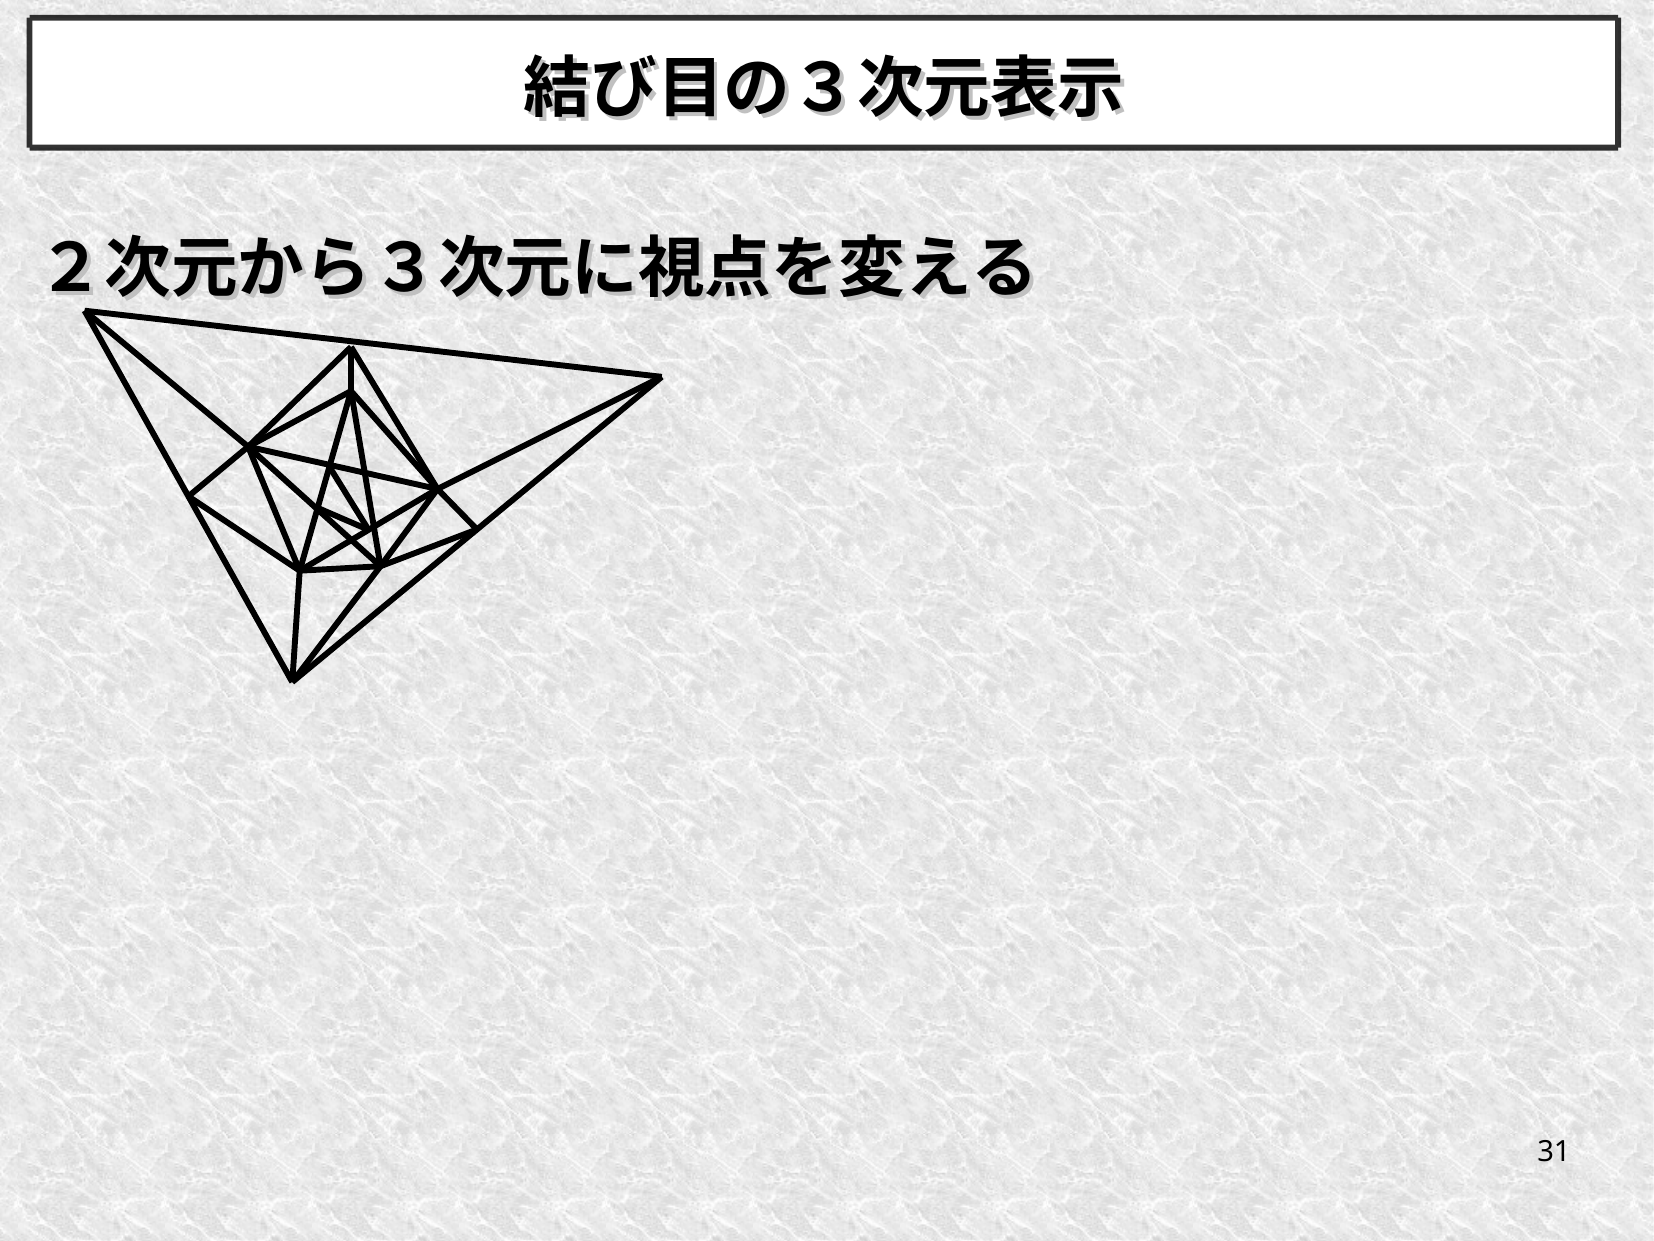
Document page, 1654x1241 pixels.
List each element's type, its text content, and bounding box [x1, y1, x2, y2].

text_box ２次元から３次元に視点を変える [22, 206, 1039, 296]
text_box 結び目の３次元表示 [29, 17, 1619, 148]
picture [0, 0, 1654, 1241]
